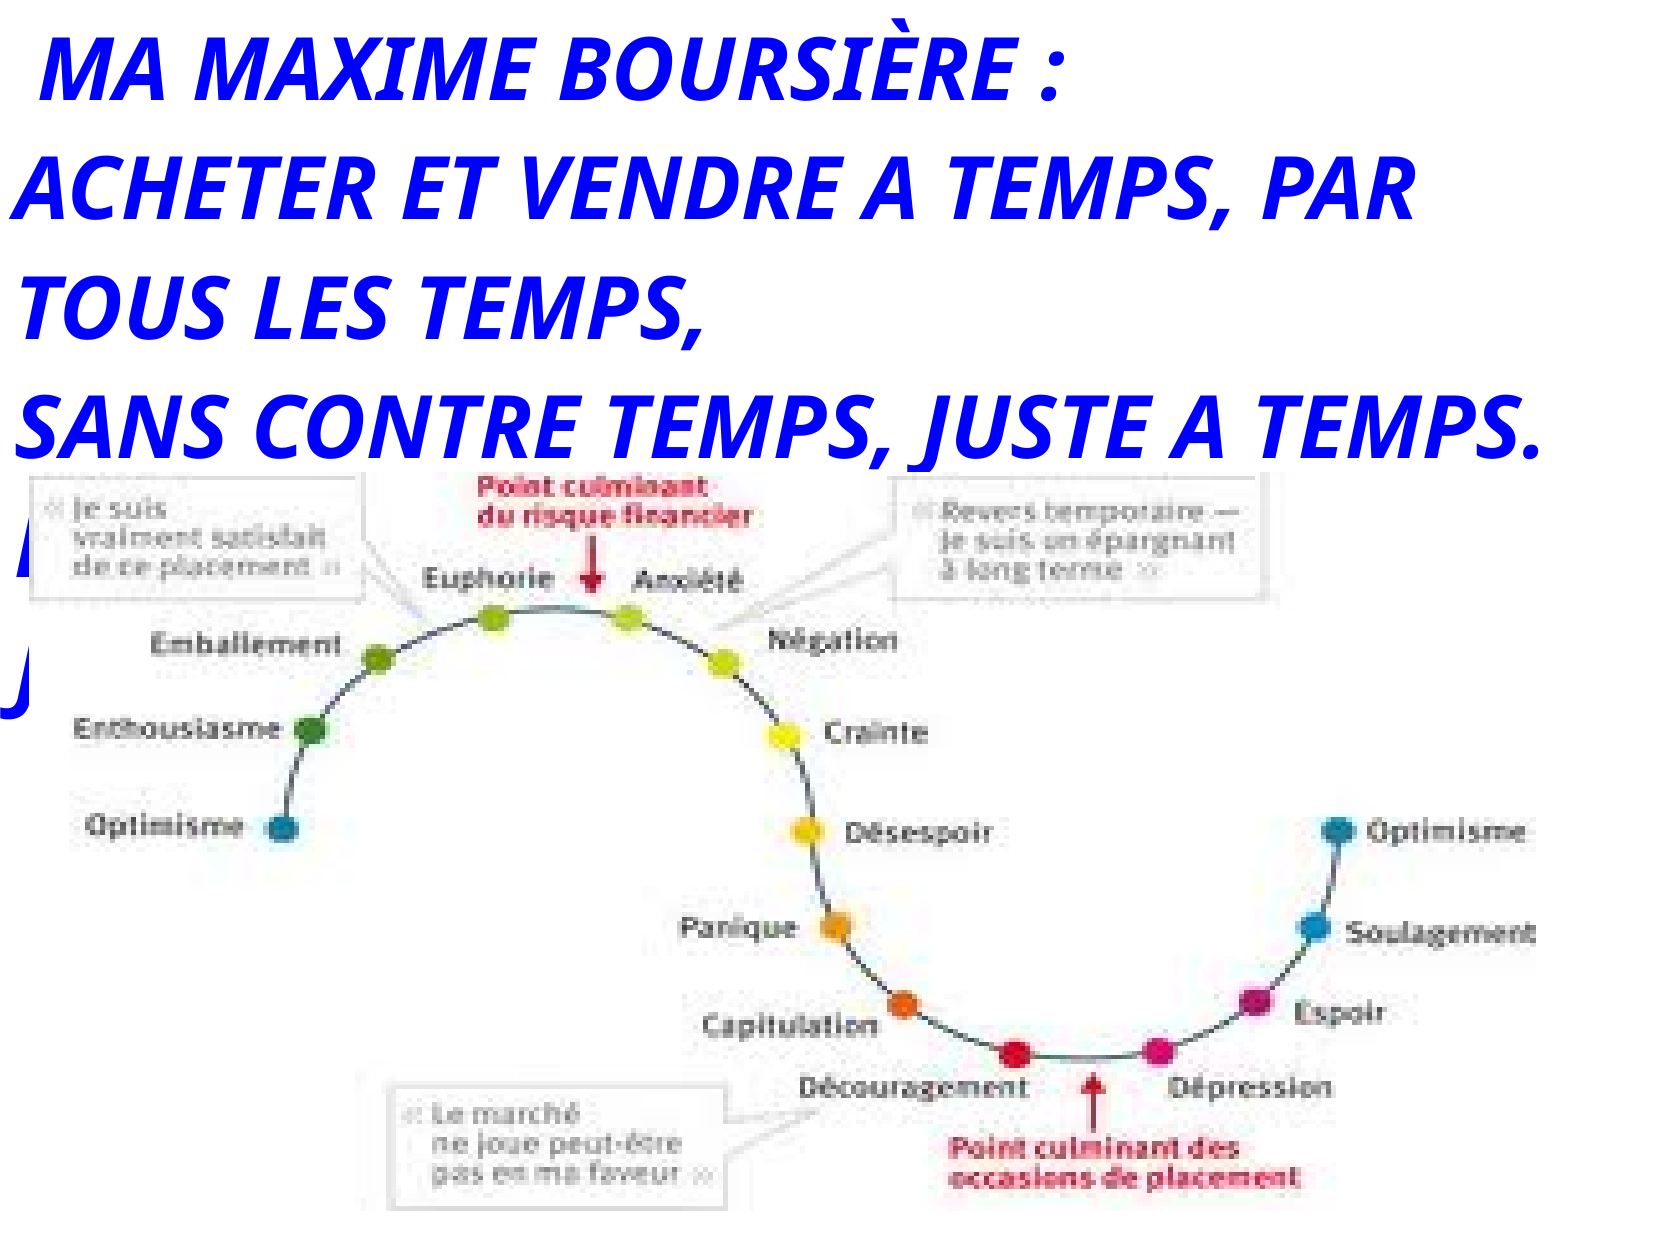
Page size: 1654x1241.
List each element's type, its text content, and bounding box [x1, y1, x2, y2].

picture [29, 472, 1536, 1211]
text_box MA MAXIME BOURSIÈRE : ACHETER ET VENDRE A TEMPS, PAR TOUS LES TEMPS, SANS CONTRE TEMPS, JUSTE A TEMPS. LA DIFFICULTÉ C'EST LA GESTION DU JUSTE A TEMPS. [0, 0, 1654, 502]
